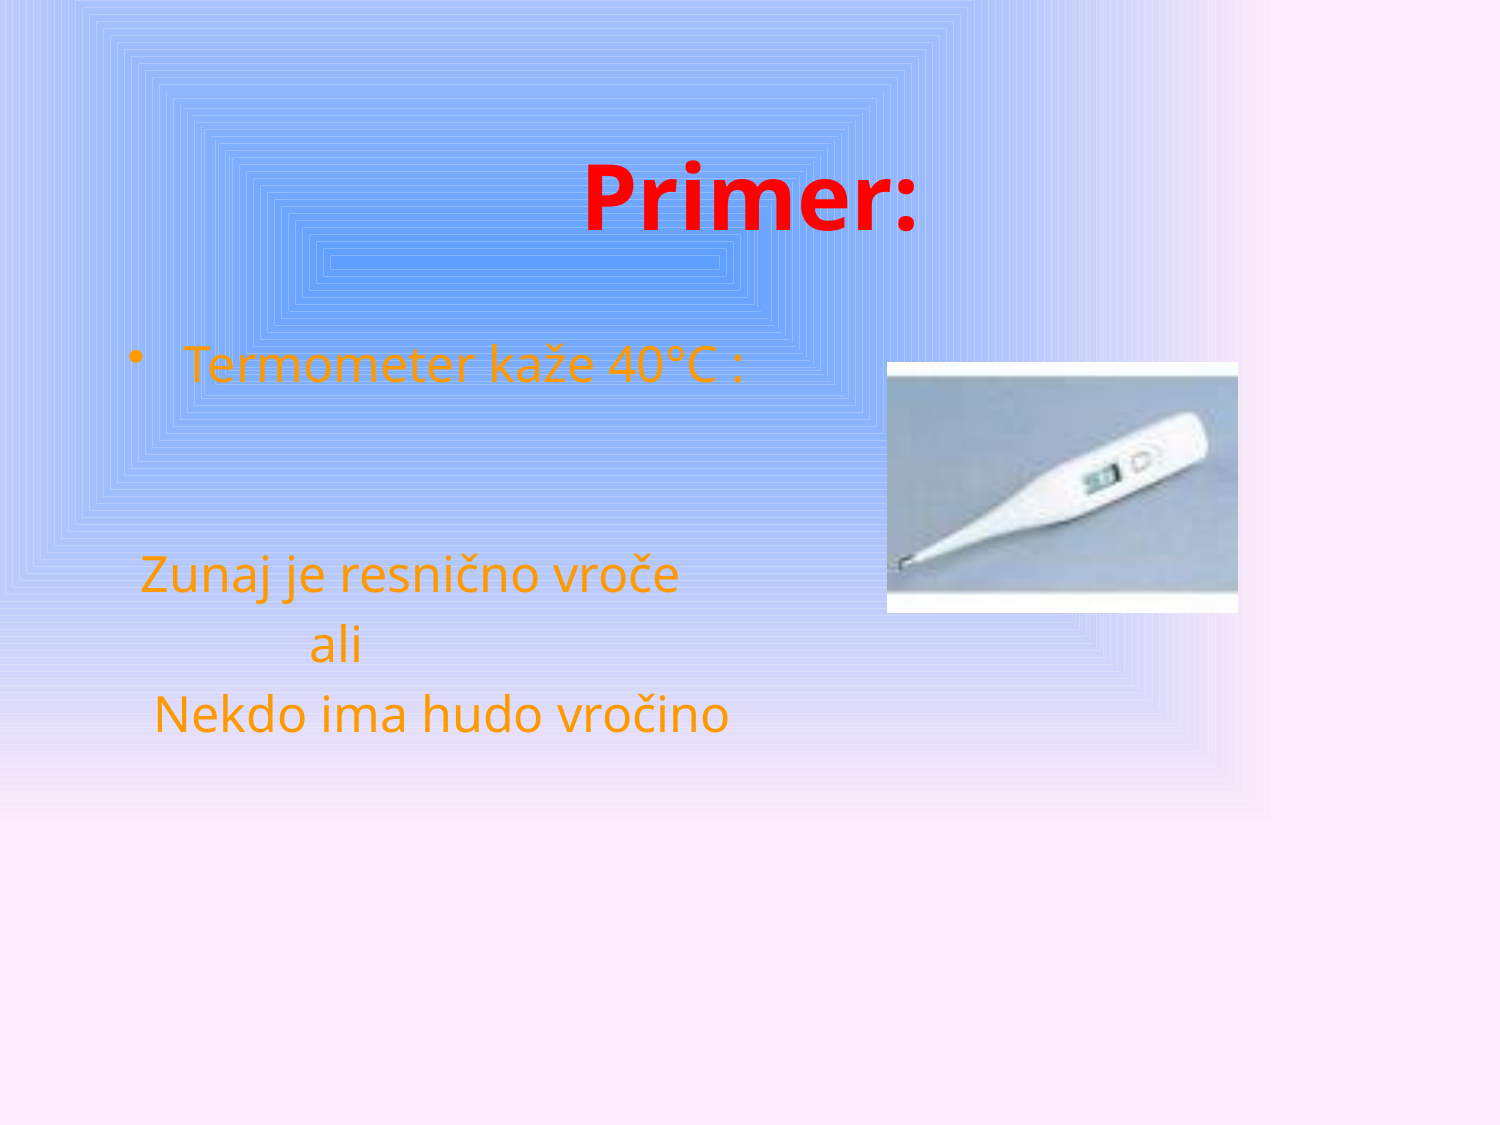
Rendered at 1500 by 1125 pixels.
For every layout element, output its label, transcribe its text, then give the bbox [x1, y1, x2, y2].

picture [887, 362, 1238, 613]
title Primer: [112, 99, 1388, 288]
list Termometer kaže 40°C : Zunaj je resnično vroče ali Nekdo ima hudo vročino [112, 324, 800, 1000]
